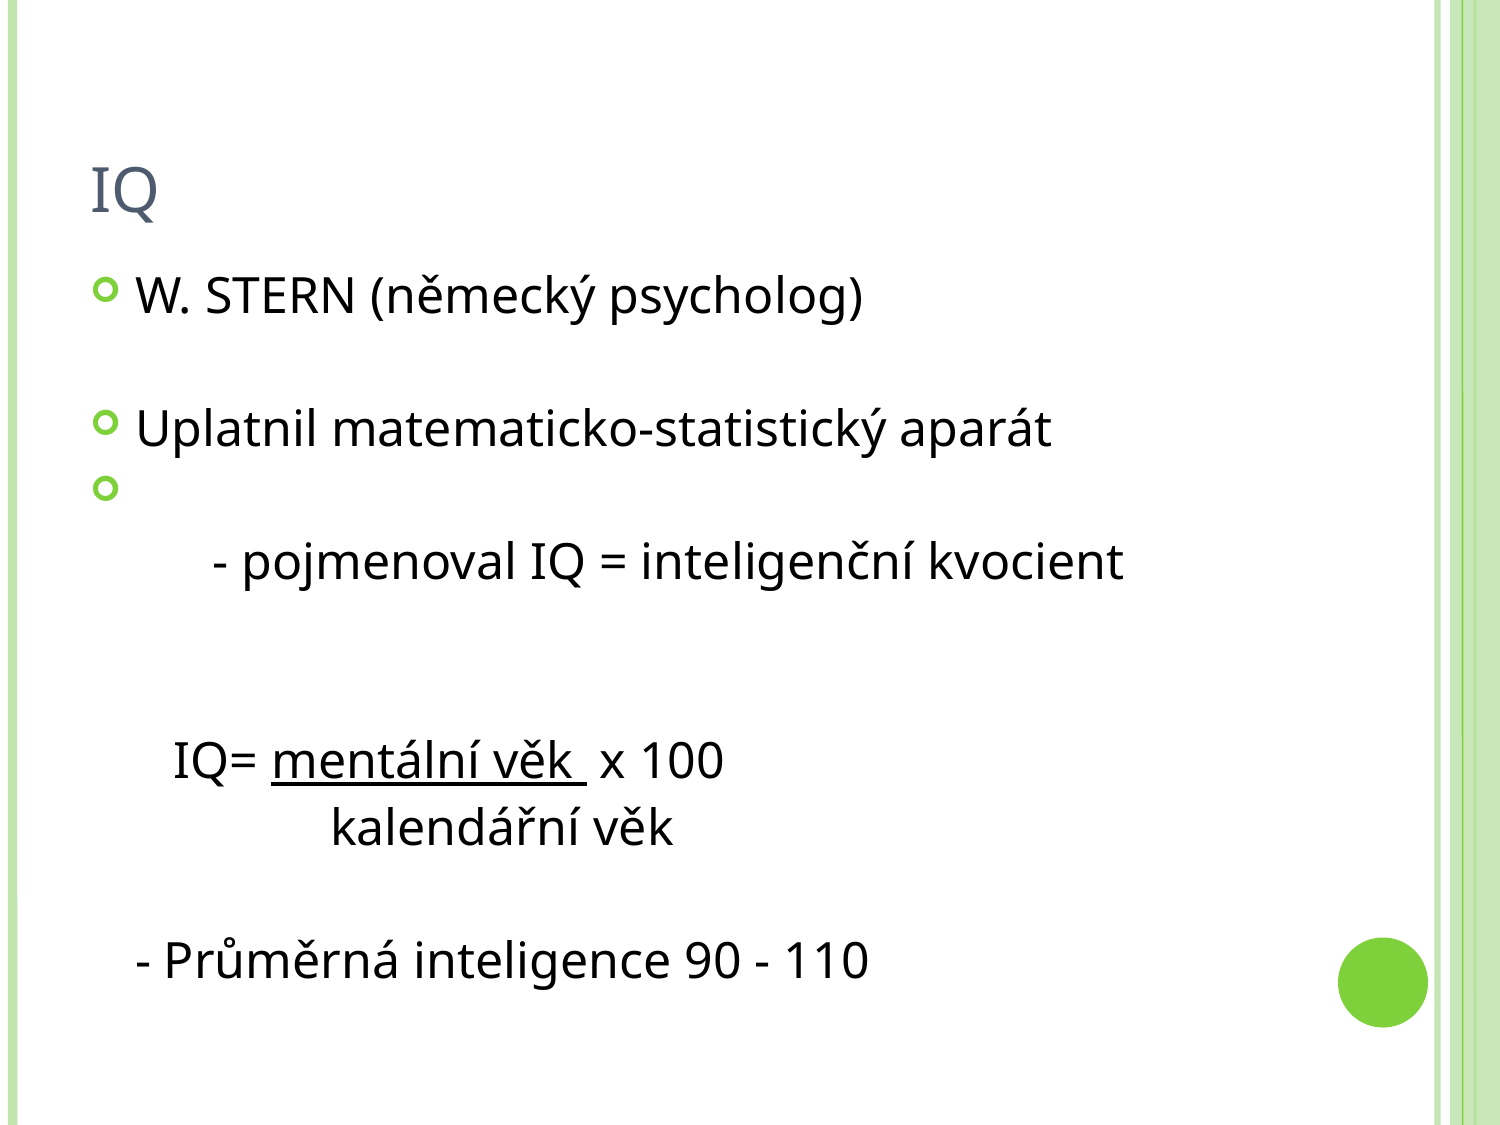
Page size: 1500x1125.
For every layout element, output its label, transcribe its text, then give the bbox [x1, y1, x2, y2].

list W. STERN (německý psycholog) Uplatnil matematicko-statistický aparát - pojmenoval IQ = inteligenční kvocient IQ= mentální věk x 100 kalendářní věk - Průměrná inteligence 90 - 110 [75, 262, 1300, 1062]
title IQ [75, 45, 1300, 233]
